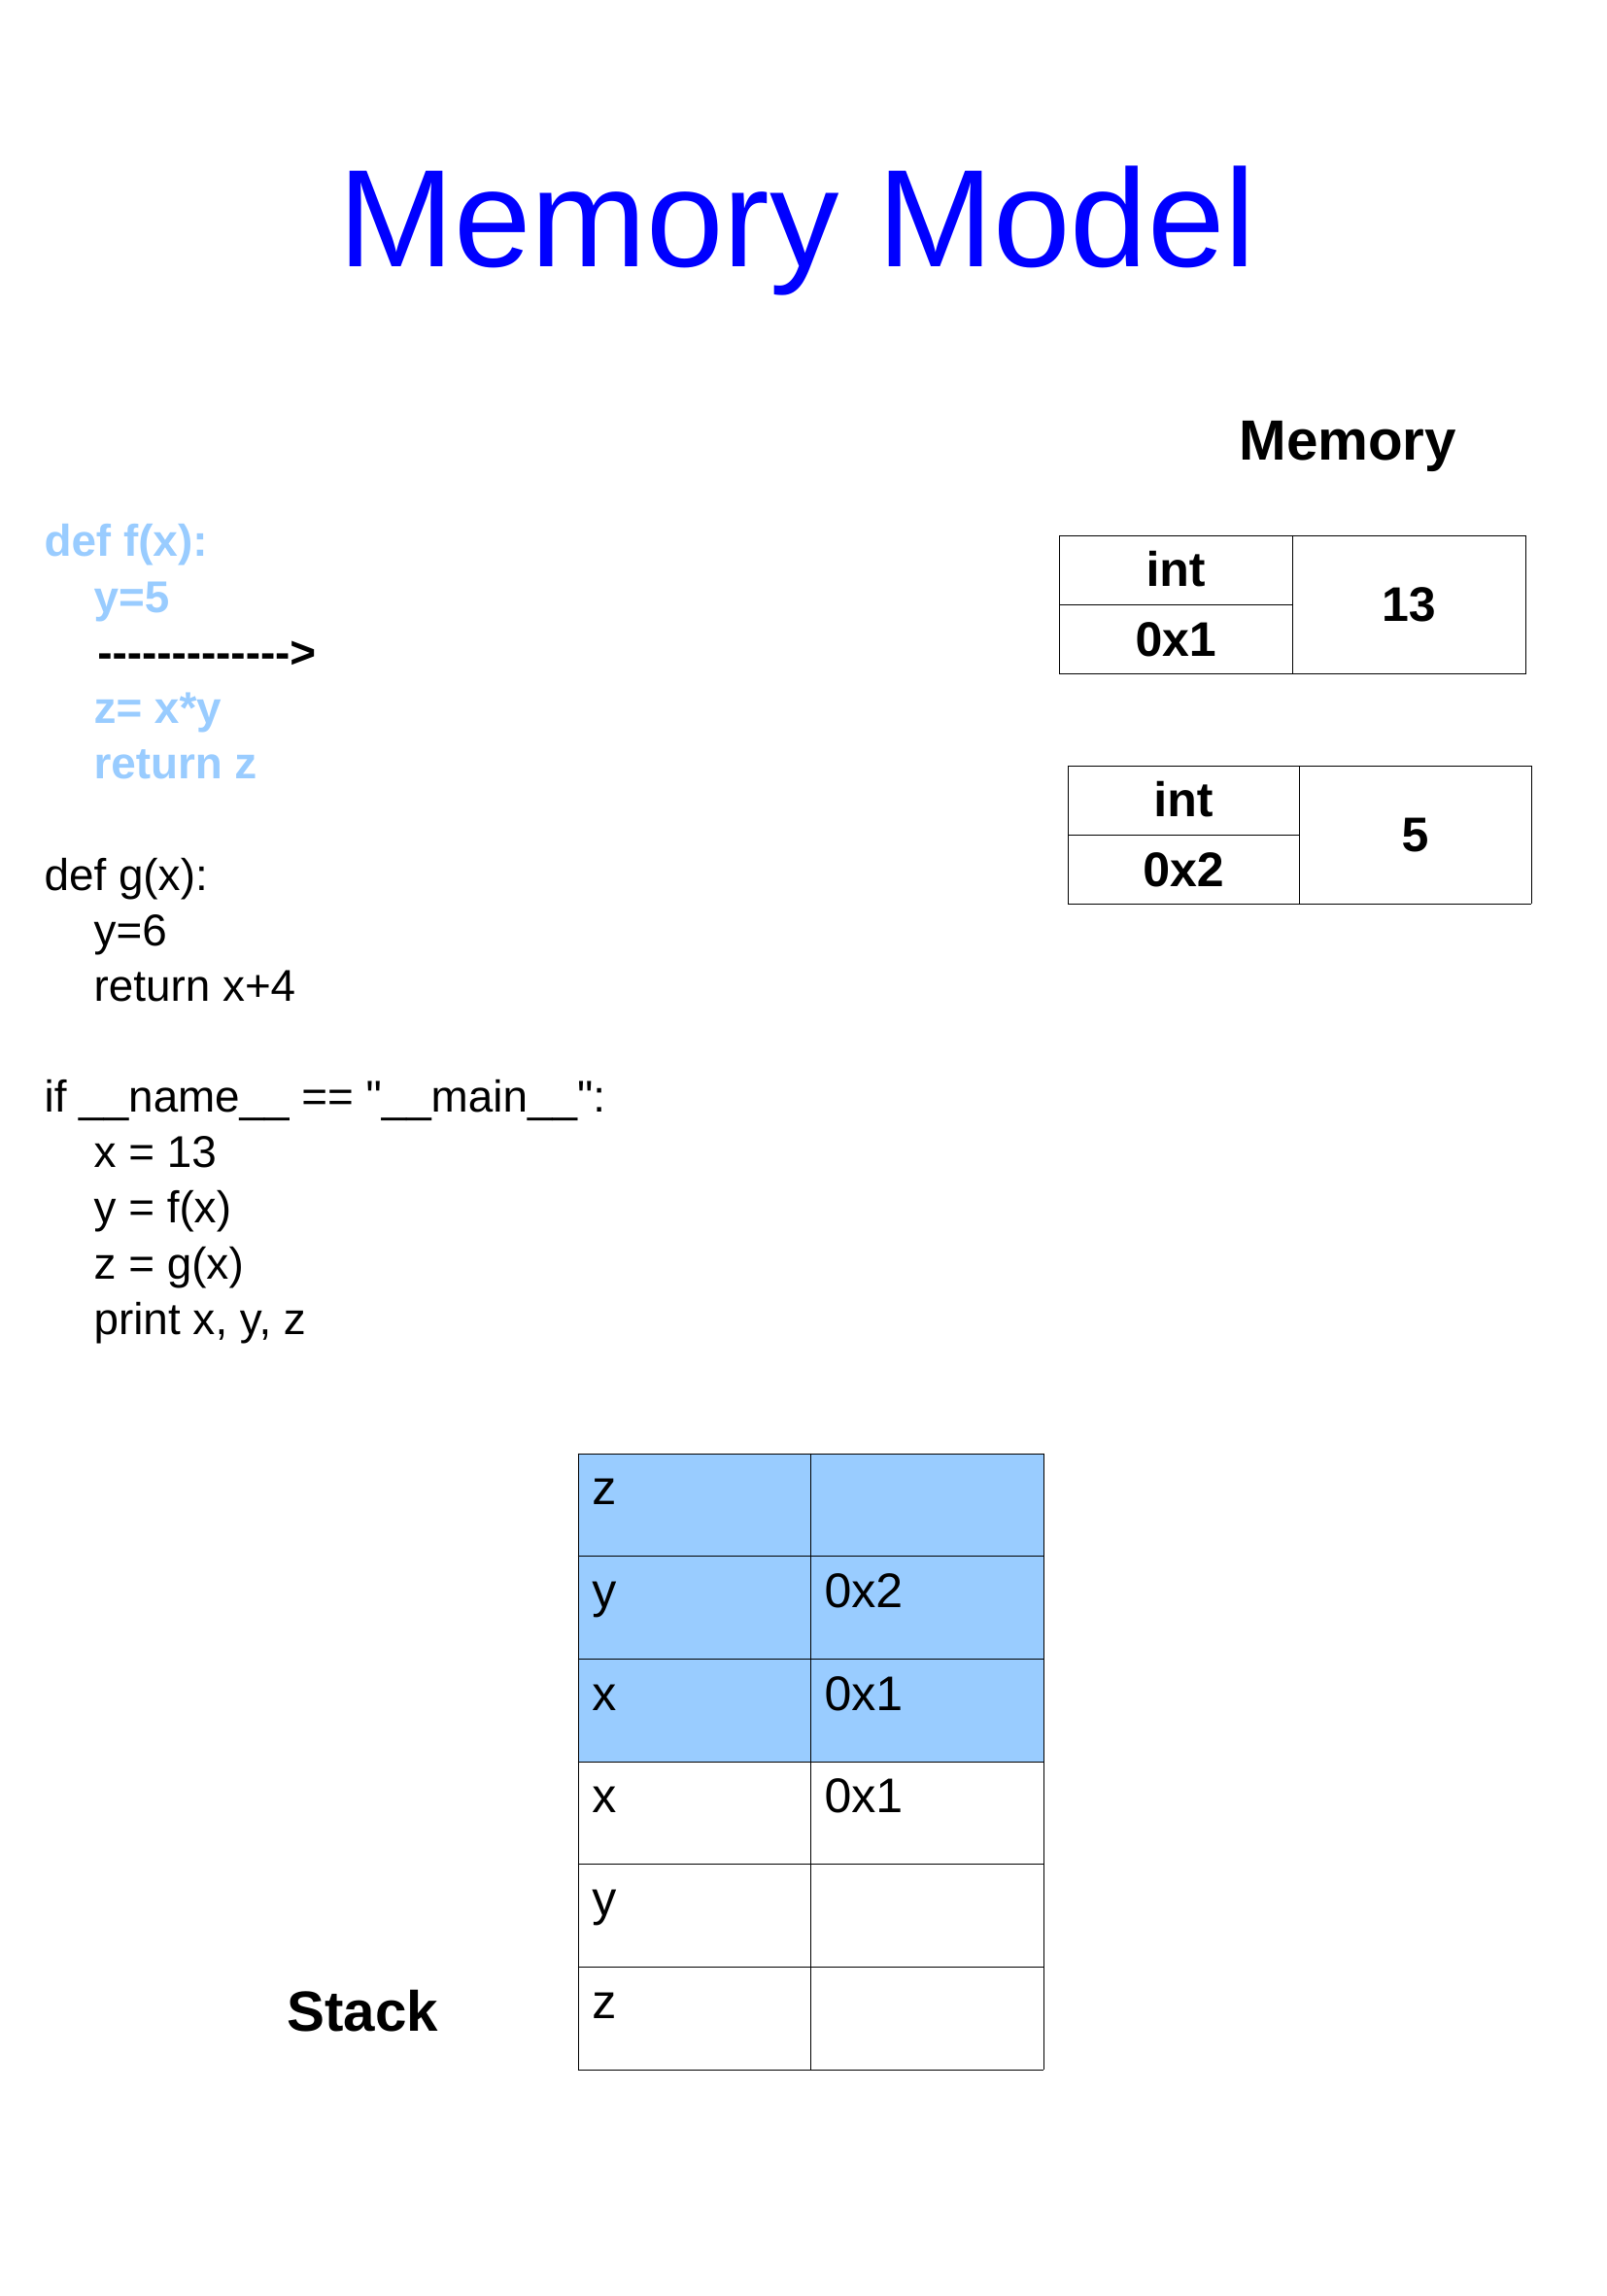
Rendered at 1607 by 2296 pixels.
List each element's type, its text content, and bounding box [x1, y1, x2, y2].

table_cell y [579, 1865, 810, 1967]
list Memory [1170, 408, 1525, 488]
table_header 5 [1300, 767, 1531, 904]
title Memory Model [74, 108, 1521, 328]
table_header [811, 1455, 1043, 1556]
table_cell 0x1 [1060, 605, 1292, 673]
table_cell [811, 1865, 1043, 1967]
table_cell x [579, 1660, 810, 1762]
table_cell y [579, 1557, 810, 1659]
list def f(x): y=5 -------------> z= x*y return z def g(x): y=6 return x+4 if __name__ == "__main__": x = 13 y = f(x) z = g(x) print x, y, z [28, 516, 632, 1345]
table_header int [1069, 767, 1299, 835]
table_cell 0x2 [811, 1557, 1043, 1659]
table_cell 0x1 [811, 1660, 1043, 1762]
table_header 13 [1293, 536, 1525, 673]
table_cell 0x1 [811, 1763, 1043, 1864]
table_header int [1060, 536, 1292, 604]
table_header z [579, 1455, 810, 1556]
table_cell 0x2 [1069, 836, 1299, 904]
table_cell [811, 1968, 1043, 2070]
table_cell x [579, 1763, 810, 1864]
list Stack [218, 1979, 488, 2066]
table_cell z [579, 1968, 810, 2070]
